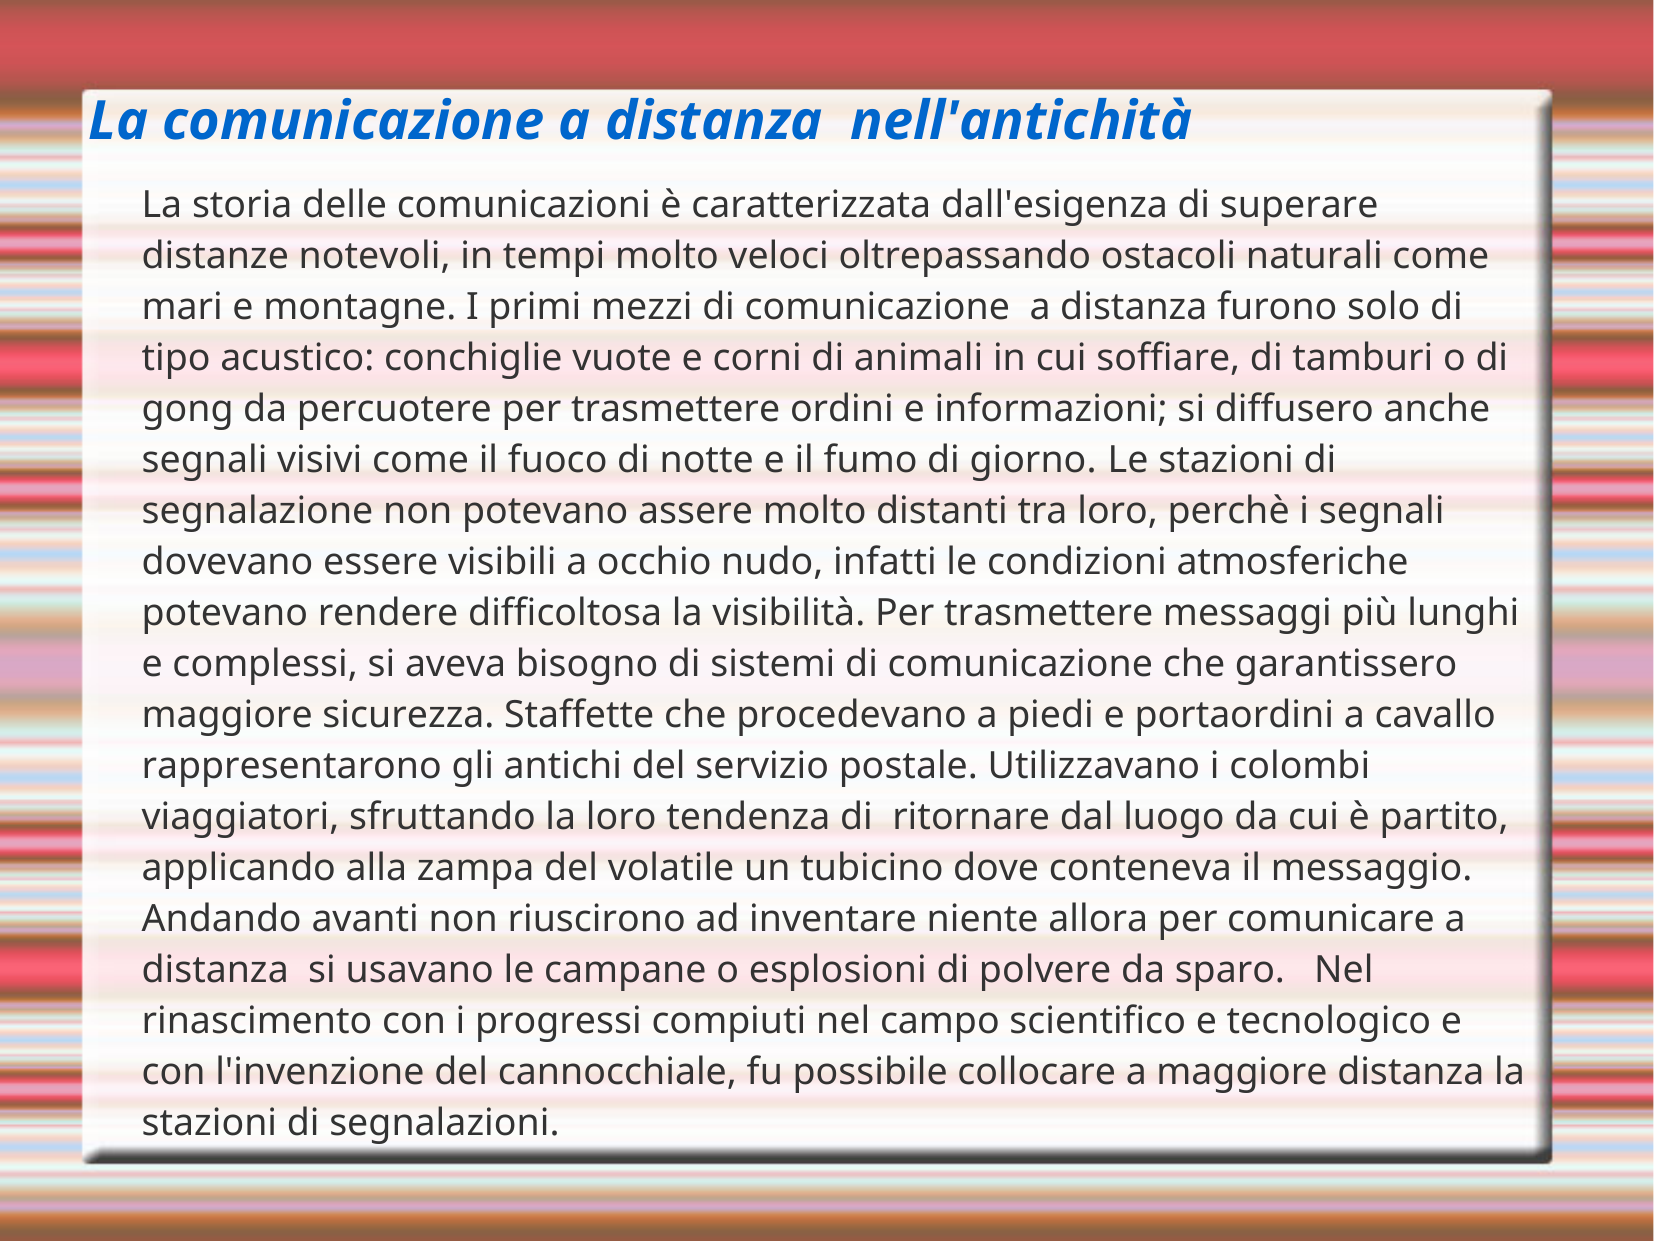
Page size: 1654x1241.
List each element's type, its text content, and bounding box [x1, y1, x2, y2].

picture [0, 0, 1654, 1241]
list La storia delle comunicazioni è caratterizzata dall'esigenza di superare distanze notevoli, in tempi molto veloci oltrepassando ostacoli naturali come mari e montagne. I primi mezzi di comunicazione a distanza furono solo di tipo acustico: conchiglie vuote e corni di animali in cui soffiare, di tamburi o di gong da percuotere per trasmettere ordini e informazioni; si diffusero anche segnali visivi come il fuoco di notte e il fumo di giorno. Le stazioni di segnalazione non potevano assere molto distanti tra loro, perchè i segnali dovevano essere visibili a occhio nudo, infatti le condizioni atmosferiche potevano rendere difficoltosa la visibilità. Per trasmettere messaggi più lunghi e complessi, si aveva bisogno di sistemi di comunicazione che garantissero maggiore sicurezza. Staffette che procedevano a piedi e portaordini a cavallo rappresentarono gli antichi del servizio postale. Utilizzavano i colombi viaggiatori, sfruttando la loro tendenza di ritornare dal luogo da cui è partito, applicando alla zampa del volatile un tubicino dove conteneva il messaggio. Andando avanti non riuscirono ad inventare niente allora per comunicare a distanza si usavano le campane o esplosioni di polvere da sparo. Nel rinascimento con i progressi compiuti nel campo scientifico e tecnologico e con l'invenzione del cannocchiale, fu possibile collocare a maggiore distanza la stazioni di segnalazioni. [59, 177, 1536, 1175]
title La comunicazione a distanza nell'antichità [88, 80, 1565, 156]
